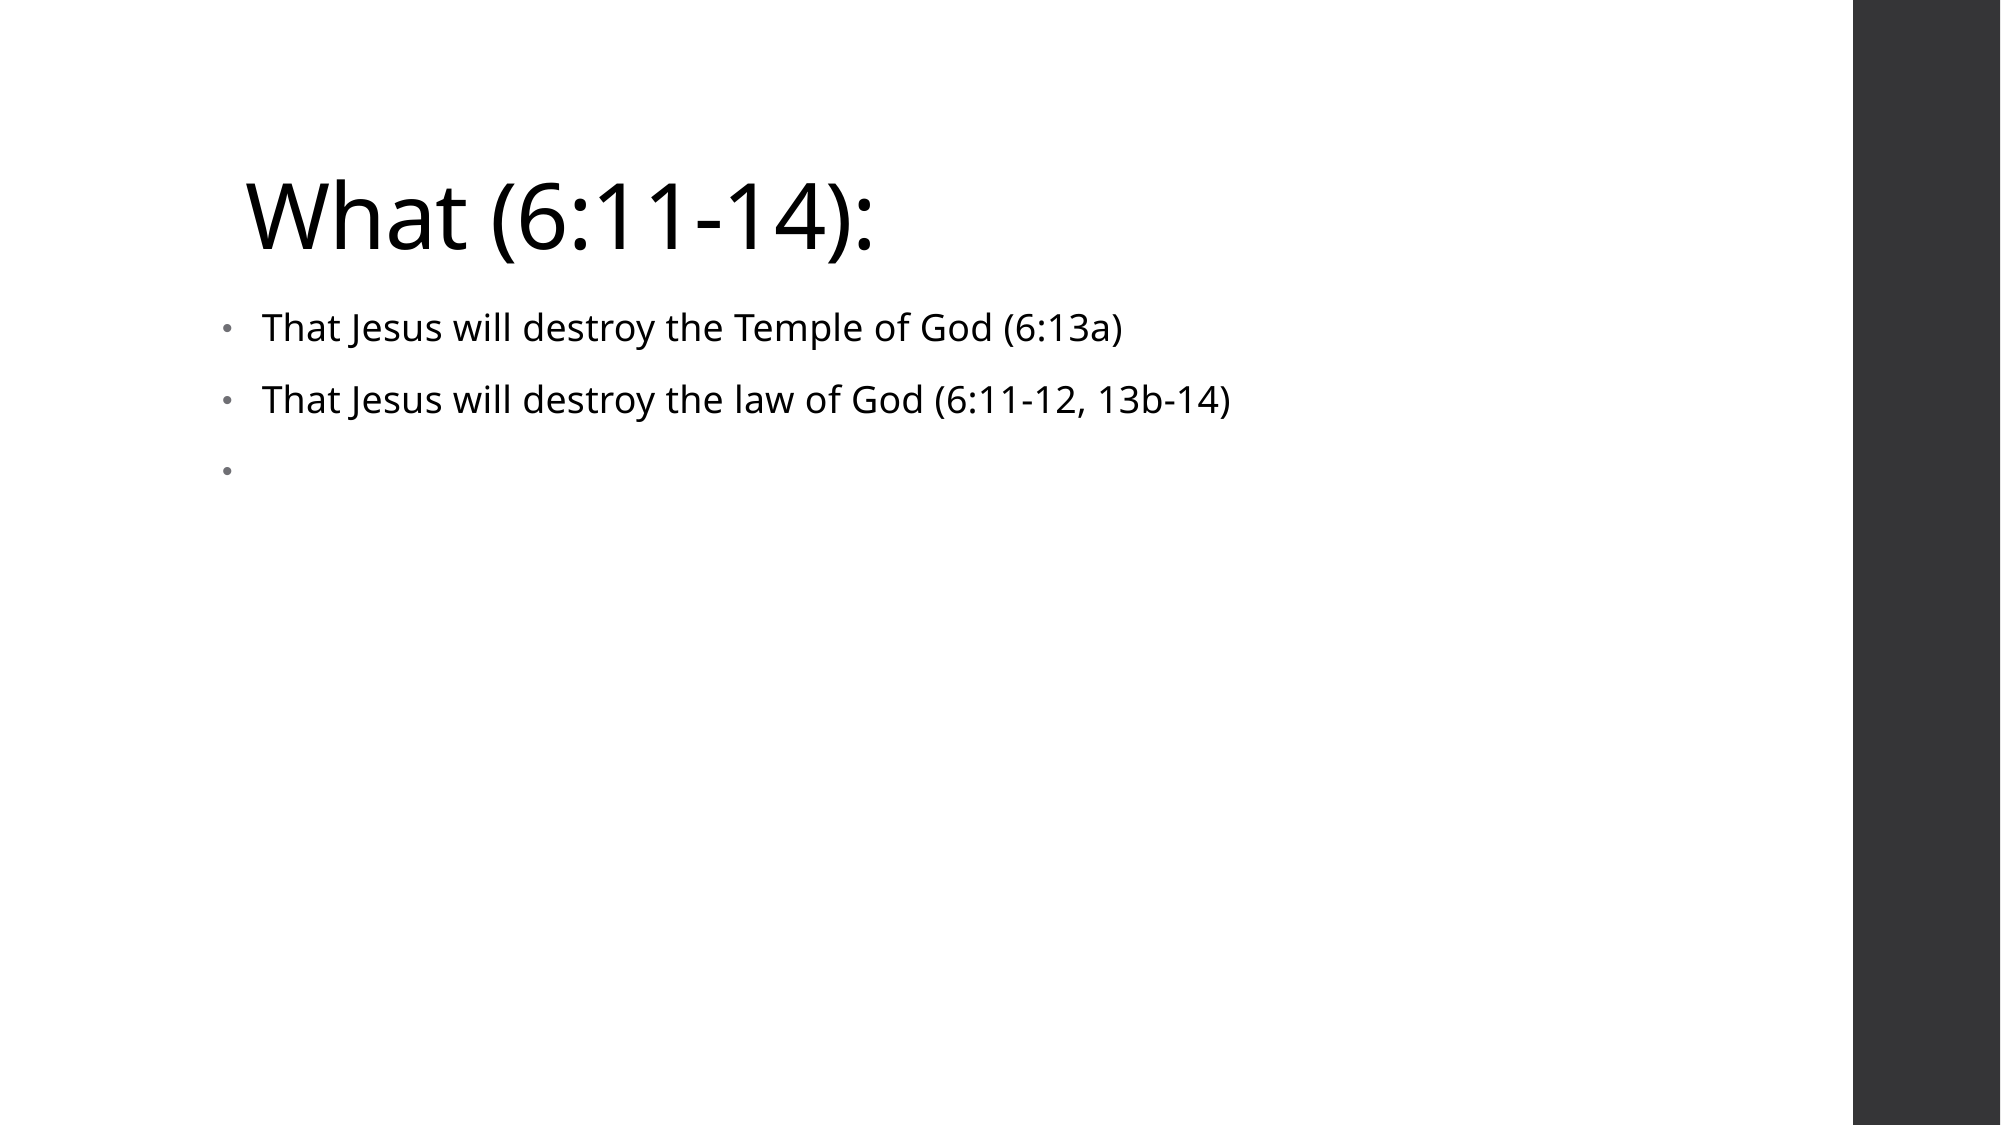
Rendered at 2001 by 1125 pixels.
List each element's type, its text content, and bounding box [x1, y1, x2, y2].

title What (6:11-14): [206, 60, 1797, 278]
list That Jesus will destroy the Temple of God (6:13a) That Jesus will destroy the law of God (6:11-12, 13b-14) [206, 299, 1617, 1014]
